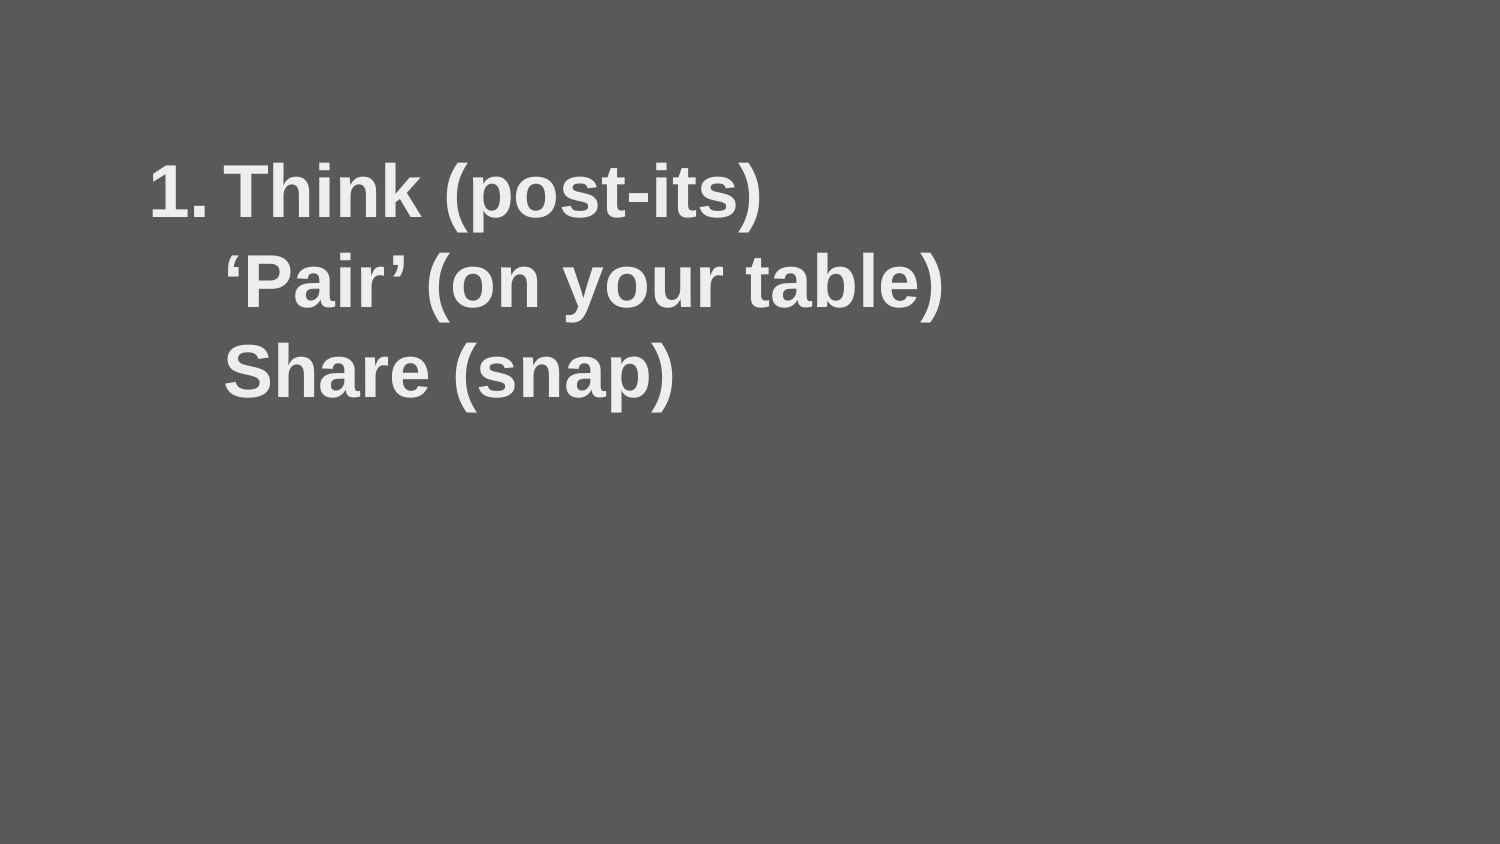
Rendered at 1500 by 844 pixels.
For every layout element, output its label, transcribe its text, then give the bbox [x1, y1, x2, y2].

title Think (post-its) ‘Pair’ (on your table) Share (snap) [133, 127, 1449, 709]
